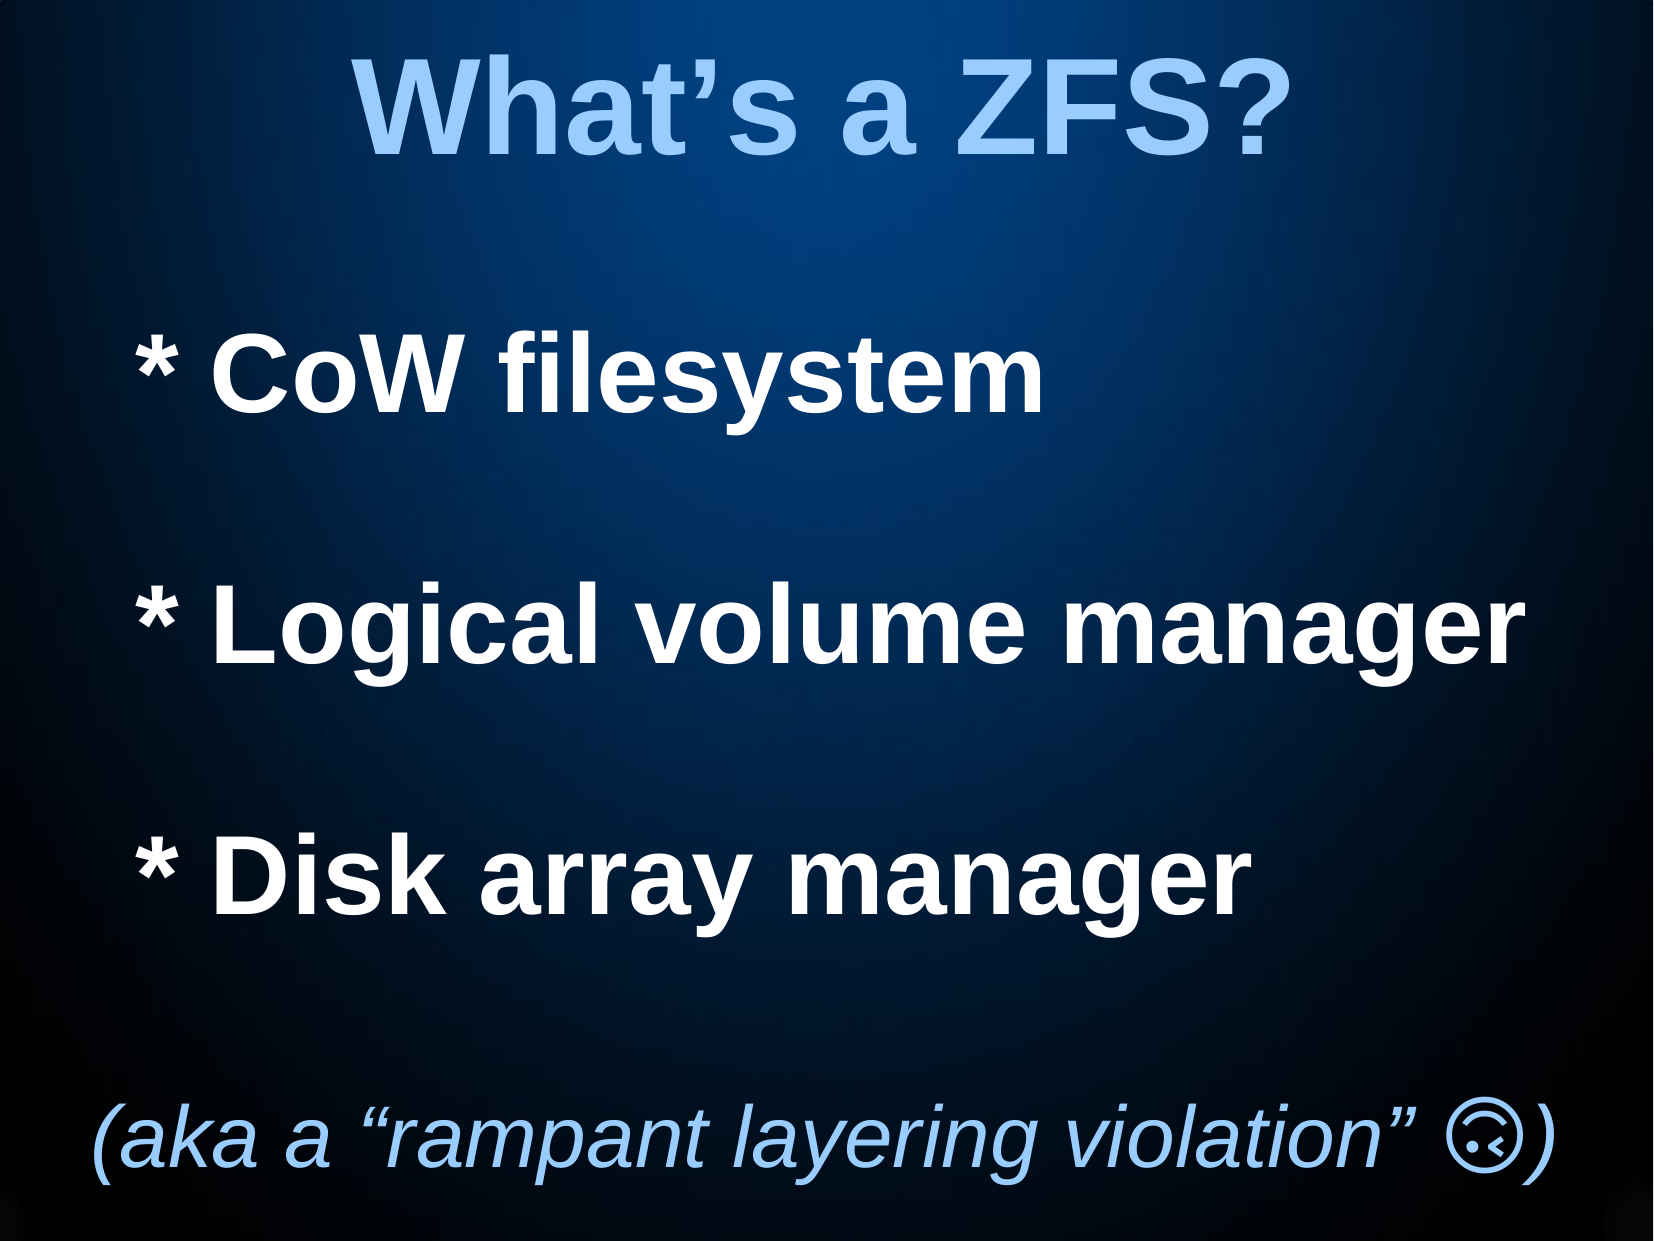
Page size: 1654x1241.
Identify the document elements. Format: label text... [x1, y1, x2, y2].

picture [0, 0, 1654, 1241]
title (aka a “rampant layering violation” 🙃) [0, 1033, 1651, 1241]
title * CoW filesystem * Logical volume manager * Disk array manager [60, 240, 1591, 1033]
title What’s a ZFS? [0, 2, 1651, 211]
